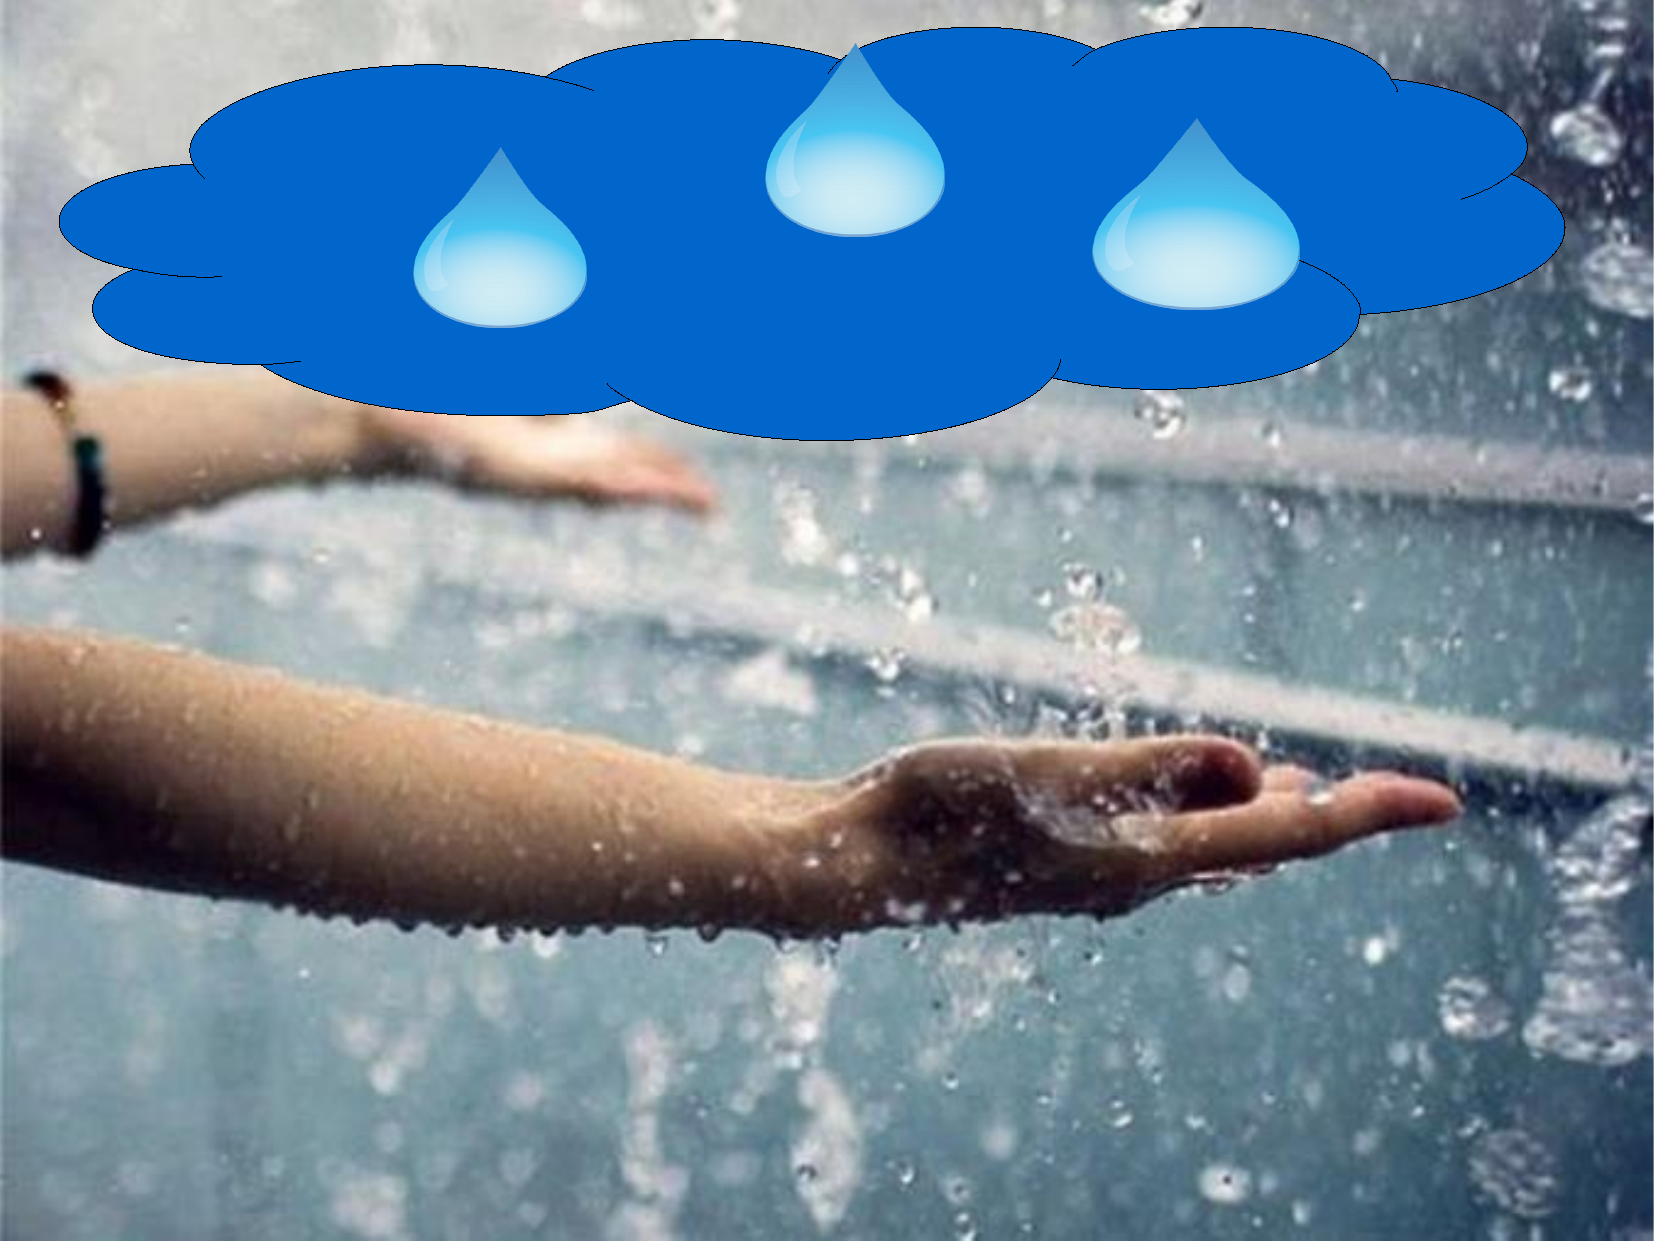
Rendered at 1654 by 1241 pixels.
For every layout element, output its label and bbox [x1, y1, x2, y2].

picture [0, 0, 1654, 1241]
text_box [59, 27, 1566, 441]
